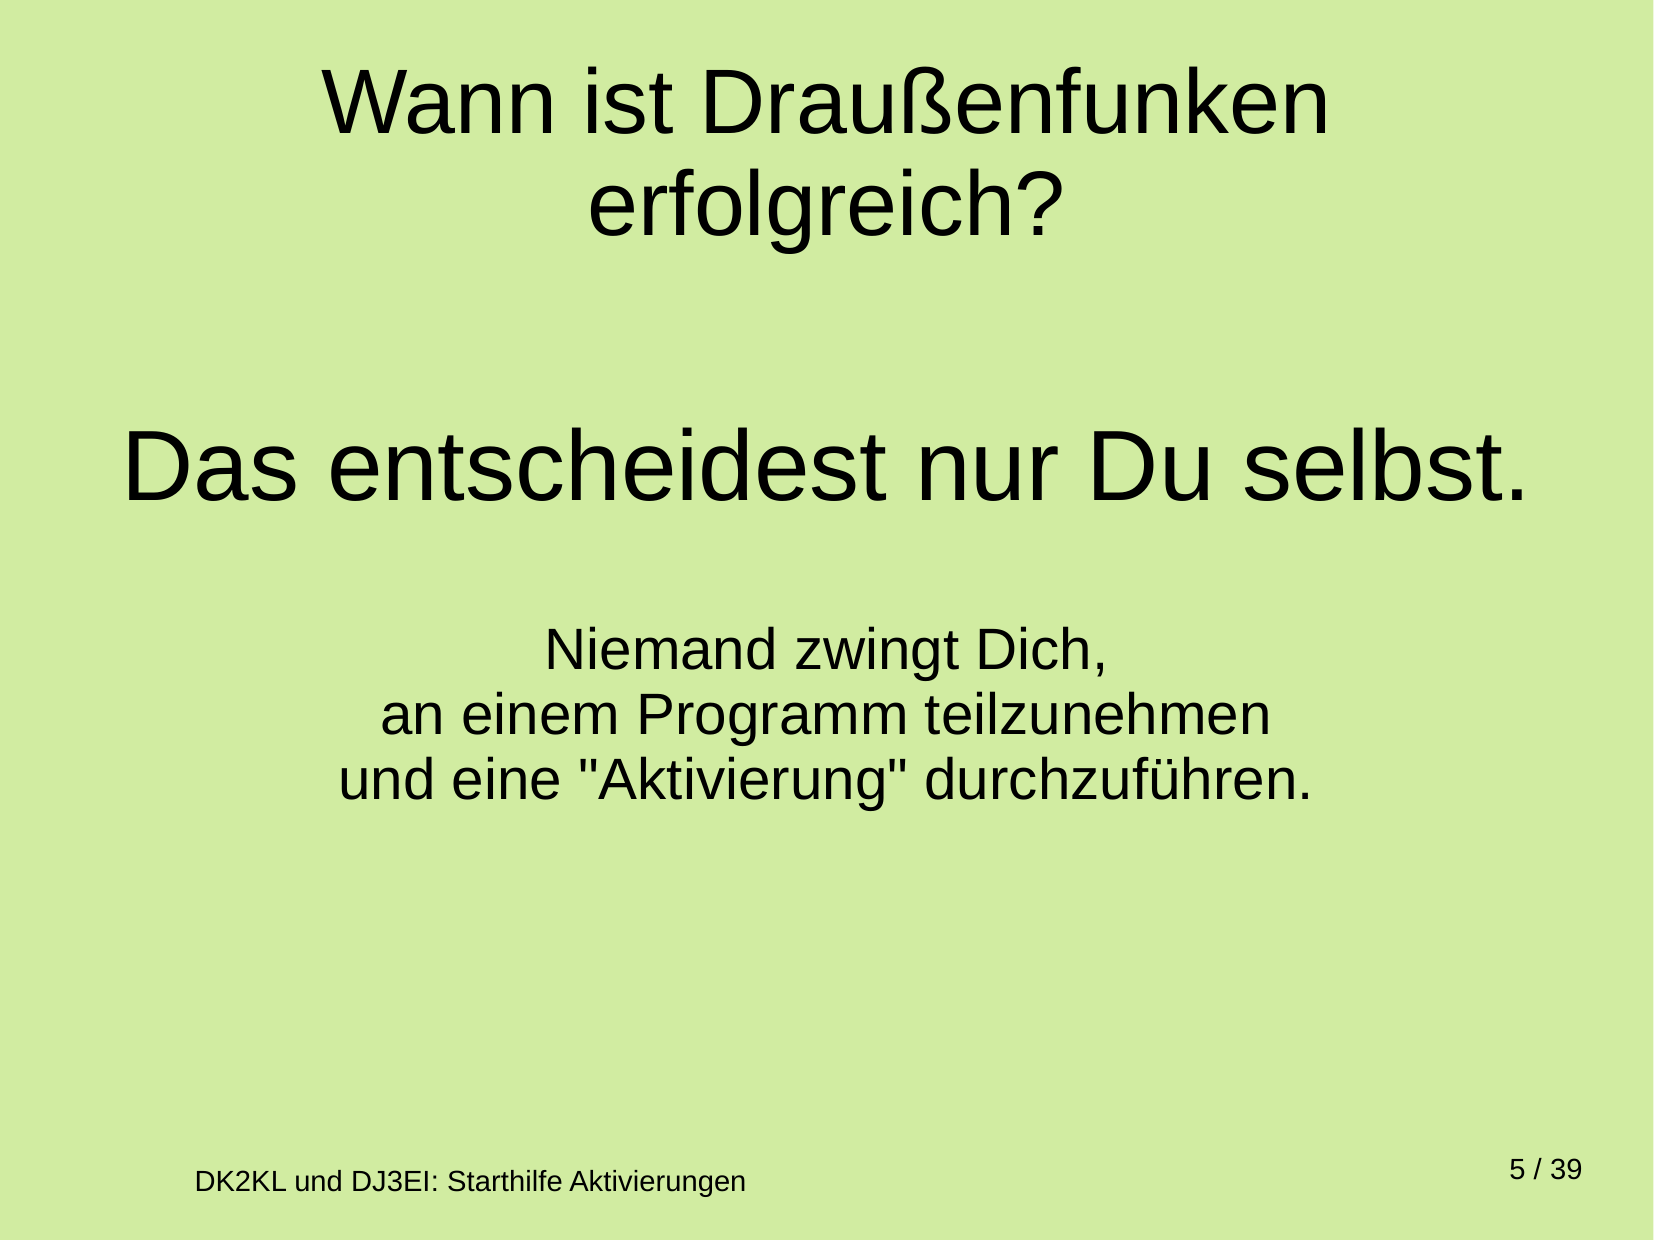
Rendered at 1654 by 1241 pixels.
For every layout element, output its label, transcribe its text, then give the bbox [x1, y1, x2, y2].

list Das entscheidest nur Du selbst. Niemand zwingt Dich, an einem Programm teilzunehmen und eine "Aktivierung" durchzuführen. [82, 201, 1571, 1096]
title Wann ist Draußenfunken erfolgreich? [82, 49, 1571, 201]
